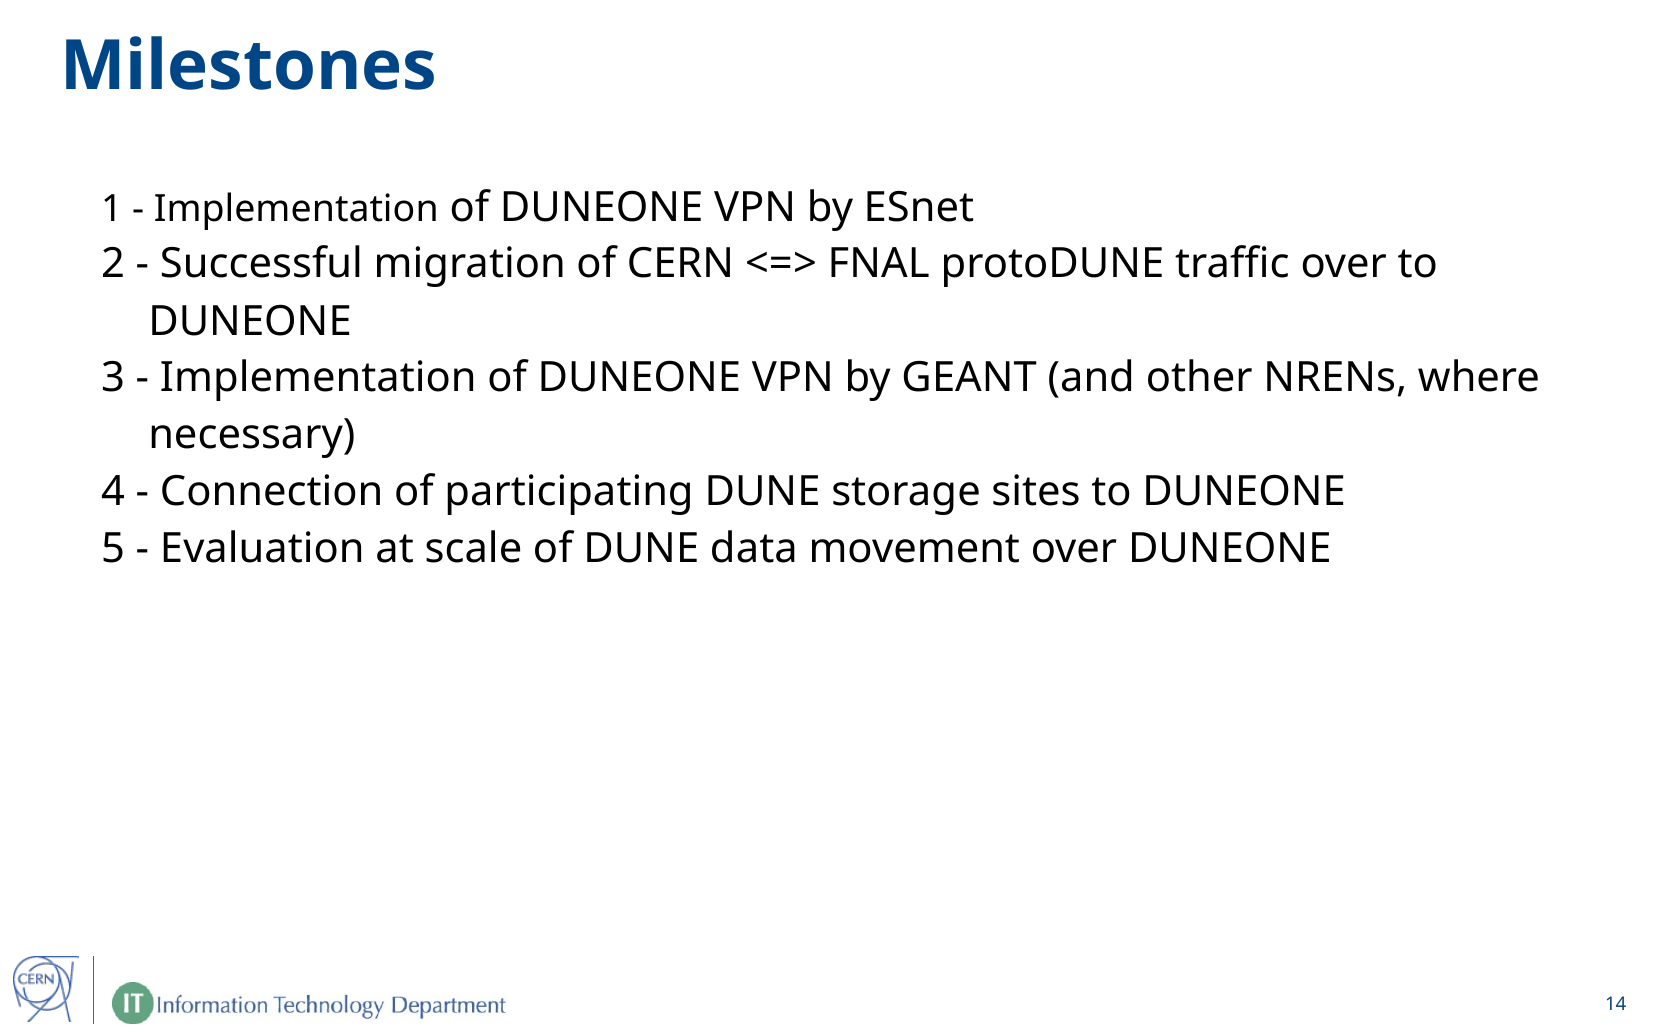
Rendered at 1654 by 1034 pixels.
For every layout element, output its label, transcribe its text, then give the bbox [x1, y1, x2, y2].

picture [112, 1006, 755, 1024]
text_box 1 - Implementation of DUNEONE VPN by ESnet 2 - Successful migration of CERN <=> FNAL protoDUNE traffic over to DUNEONE 3 - Implementation of DUNEONE VPN by GEANT (and other NRENs, where necessary) 4 - Connection of participating DUNE storage sites to DUNEONE 5 - Evaluation at scale of DUNE data movement over DUNEONE [86, 168, 1561, 1006]
picture [13, 956, 79, 1032]
title Milestones [60, 0, 1528, 138]
